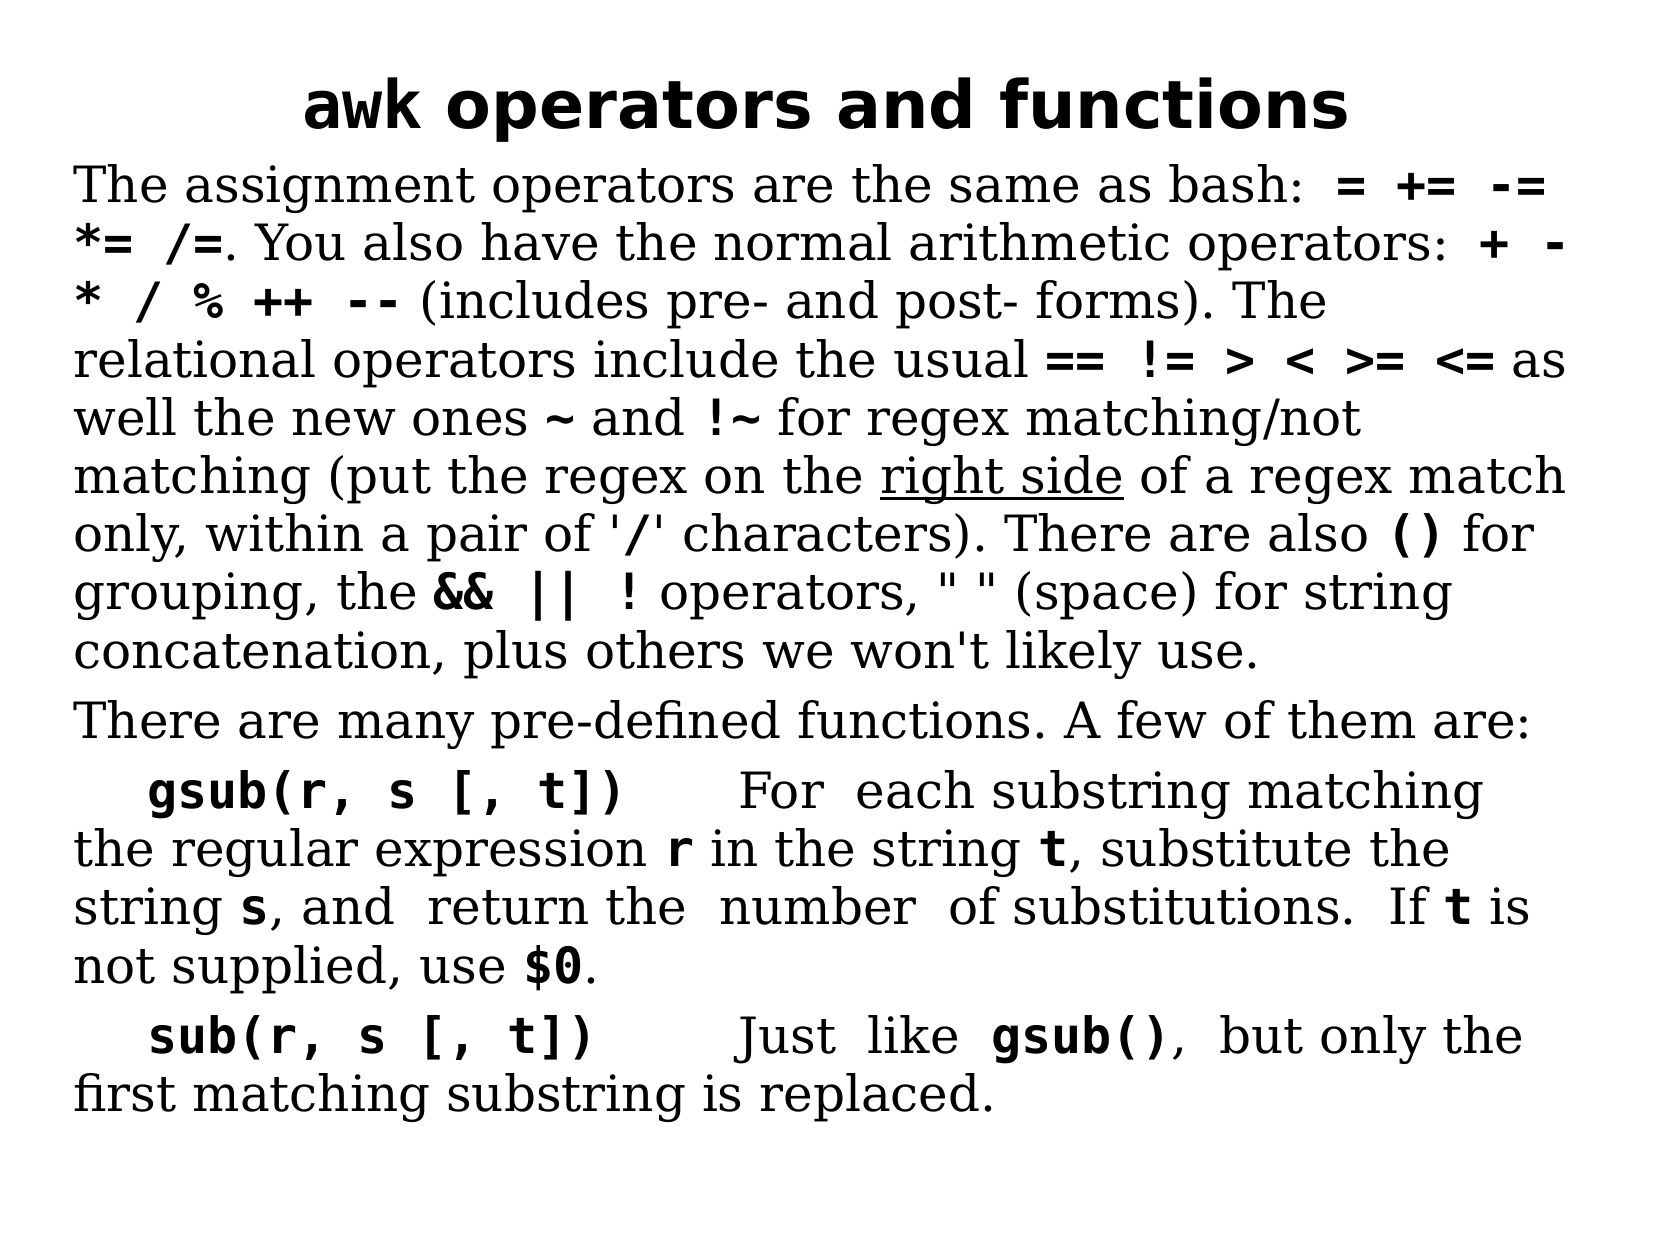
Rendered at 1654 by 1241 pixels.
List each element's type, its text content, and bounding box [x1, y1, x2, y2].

text_box awk operators and functions The assignment operators are the same as bash: = += -= *= /=. You also have the normal arithmetic operators: + - * / % ++ -- (includes pre- and post- forms). The relational operators include the usual == != > < >= <= as well the new ones ~ and !~ for regex matching/not matching (put the regex on the right side of a regex match only, within a pair of '/' characters). There are also () for grouping, the && || ! operators, " " (space) for string concatenation, plus others we won't likely use. There are many pre-defined functions. A few of them are: gsub(r, s [, t]) For each substring matching the regular expression r in the string t, substitute the string s, and return the number of substitutions. If t is not supplied, use $0. sub(r, s [, t]) Just like gsub(), but only the first matching substring is replaced. [59, 59, 1595, 1131]
